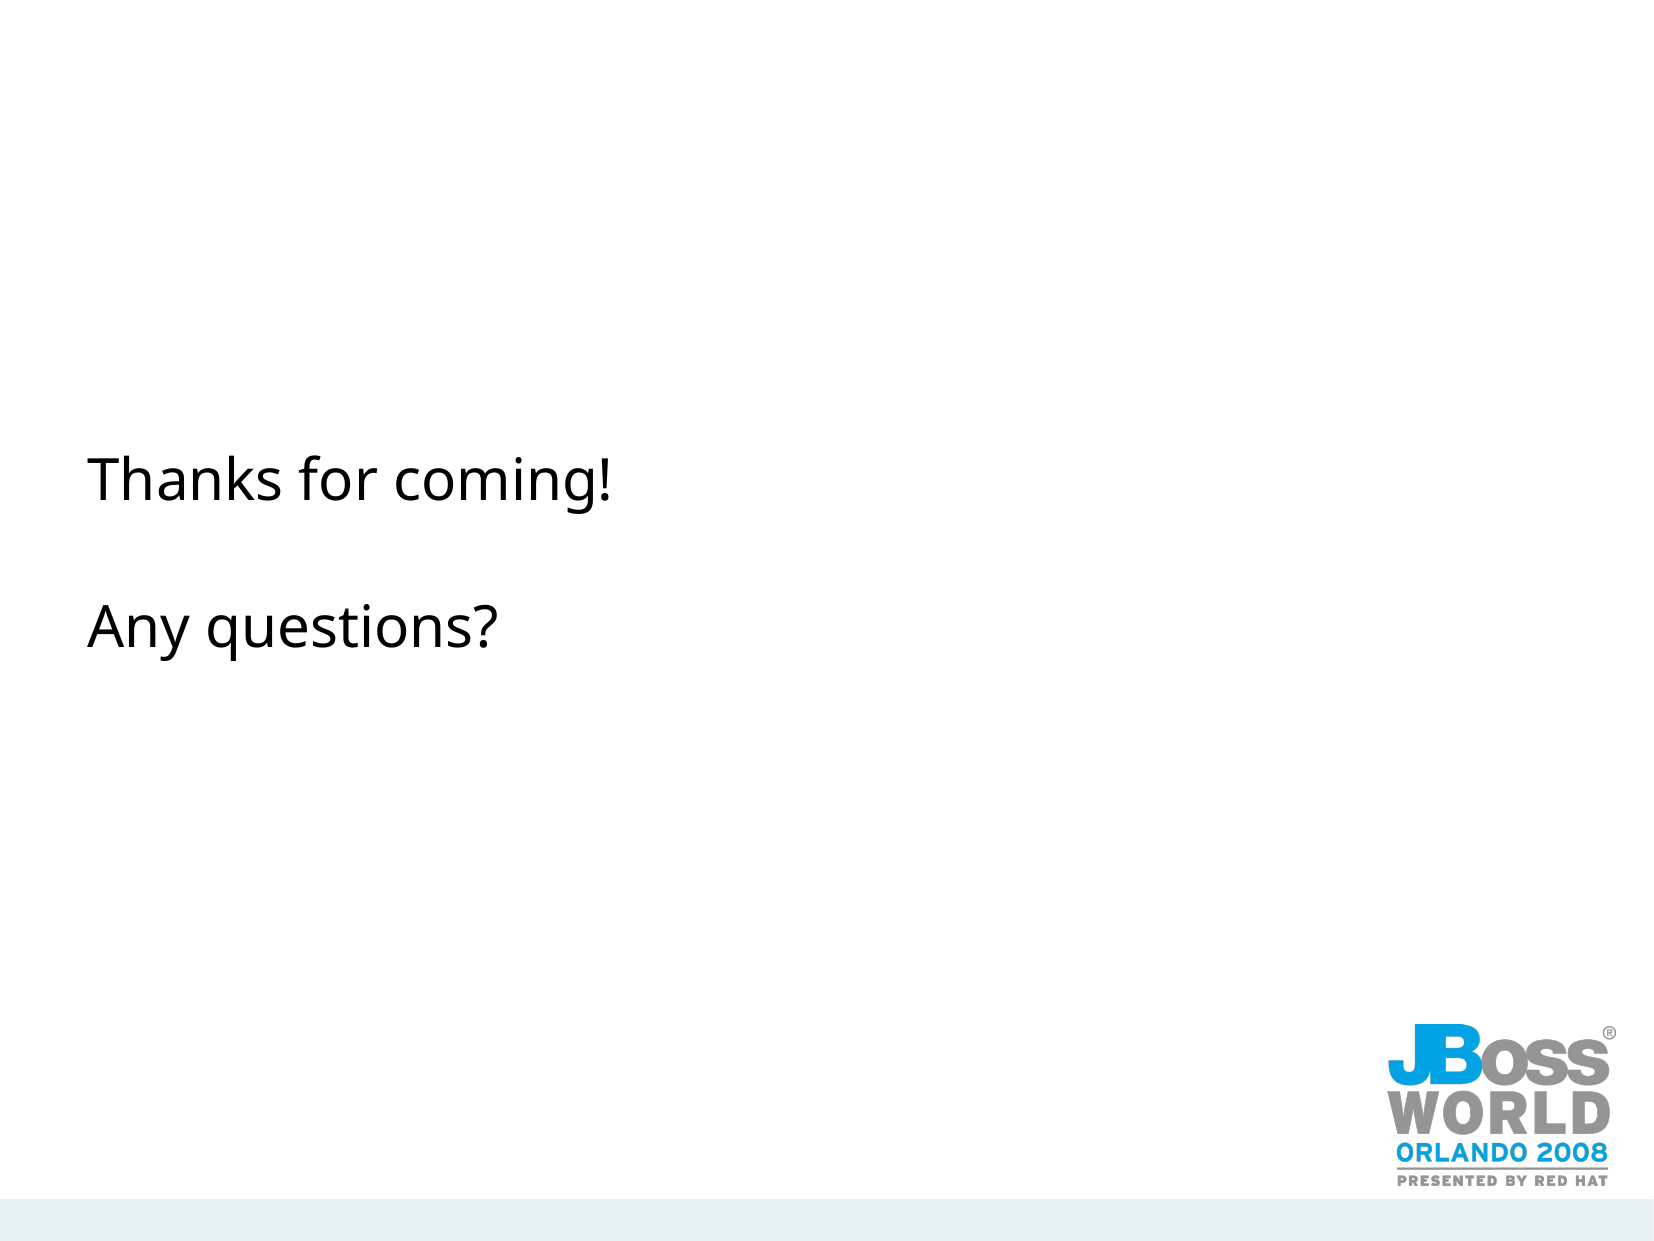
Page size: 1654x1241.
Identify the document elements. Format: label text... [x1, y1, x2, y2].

picture [1446, 1058, 1466, 1071]
picture [1446, 1037, 1464, 1048]
title Thanks for coming! Any questions? [87, 437, 1576, 666]
picture [1387, 1024, 1616, 1186]
picture [0, 1199, 1654, 1241]
